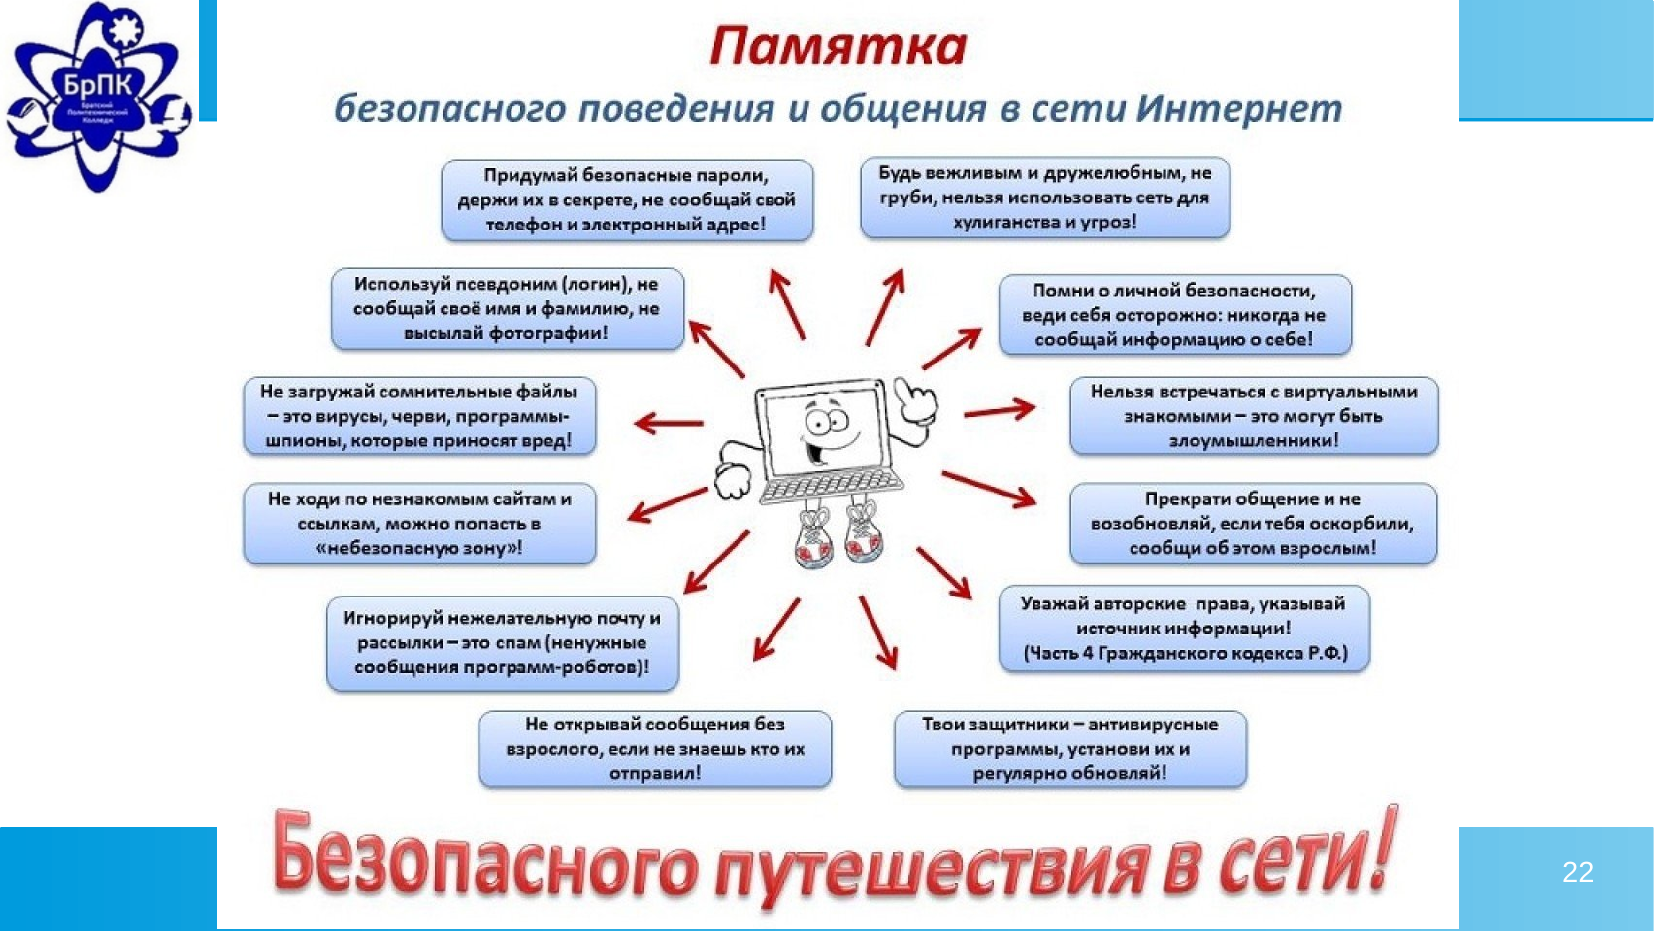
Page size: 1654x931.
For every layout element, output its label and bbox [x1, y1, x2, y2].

picture [0, 0, 199, 197]
picture [217, 0, 1459, 929]
